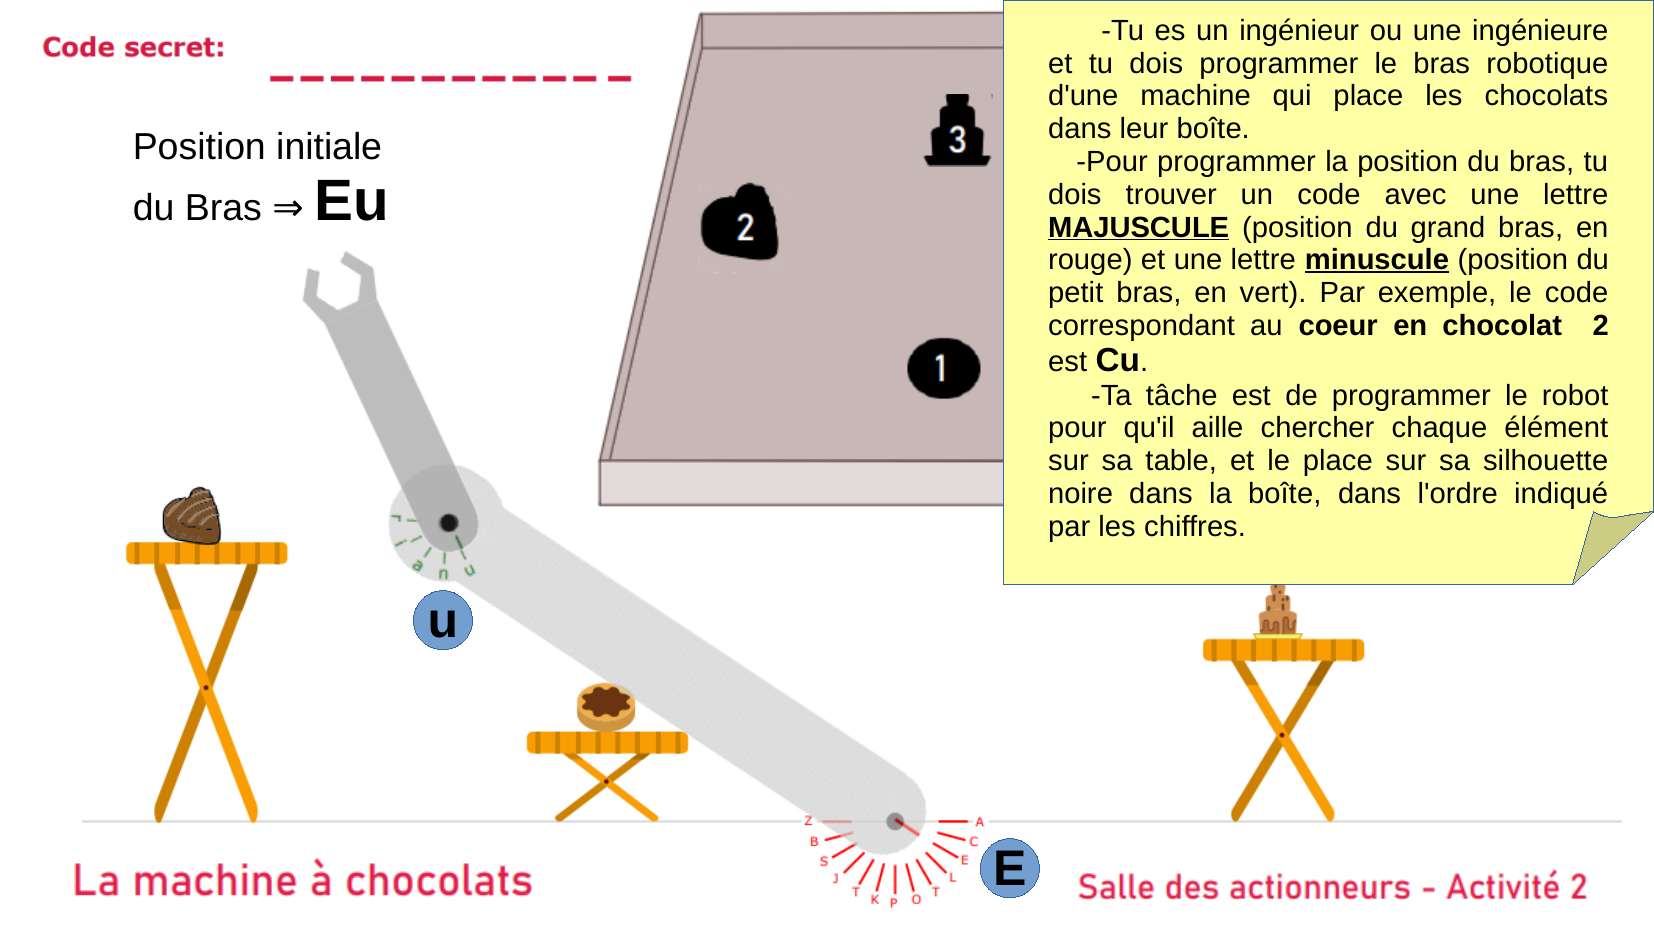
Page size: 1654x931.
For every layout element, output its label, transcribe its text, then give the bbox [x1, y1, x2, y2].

picture [40, 0, 1625, 931]
text_box [501, 177, 709, 562]
text_box E [980, 838, 1040, 898]
text_box Position initiale du Bras ⇒ Eu [118, 118, 443, 240]
text_box [1003, 0, 1654, 585]
text_box u [413, 590, 473, 650]
text_box -Tu es un ingénieur ou une ingénieure et tu dois programmer le bras robotique d'une machine qui place les chocolats dans leur boîte. -Pour programmer la position du bras, tu dois trouver un code avec une lettre MAJUSCULE (position du grand bras, en rouge) et une lettre minuscule (position du petit bras, en vert). Par exemple, le code correspondant au coeur en chocolat 2 est Cu. -Ta tâche est de programmer le robot pour qu'il aille chercher chaque élément sur sa table, et le place sur sa silhouette noire dans la boîte, dans l'ordre indiqué par les chiffres. [1033, 6, 1625, 547]
